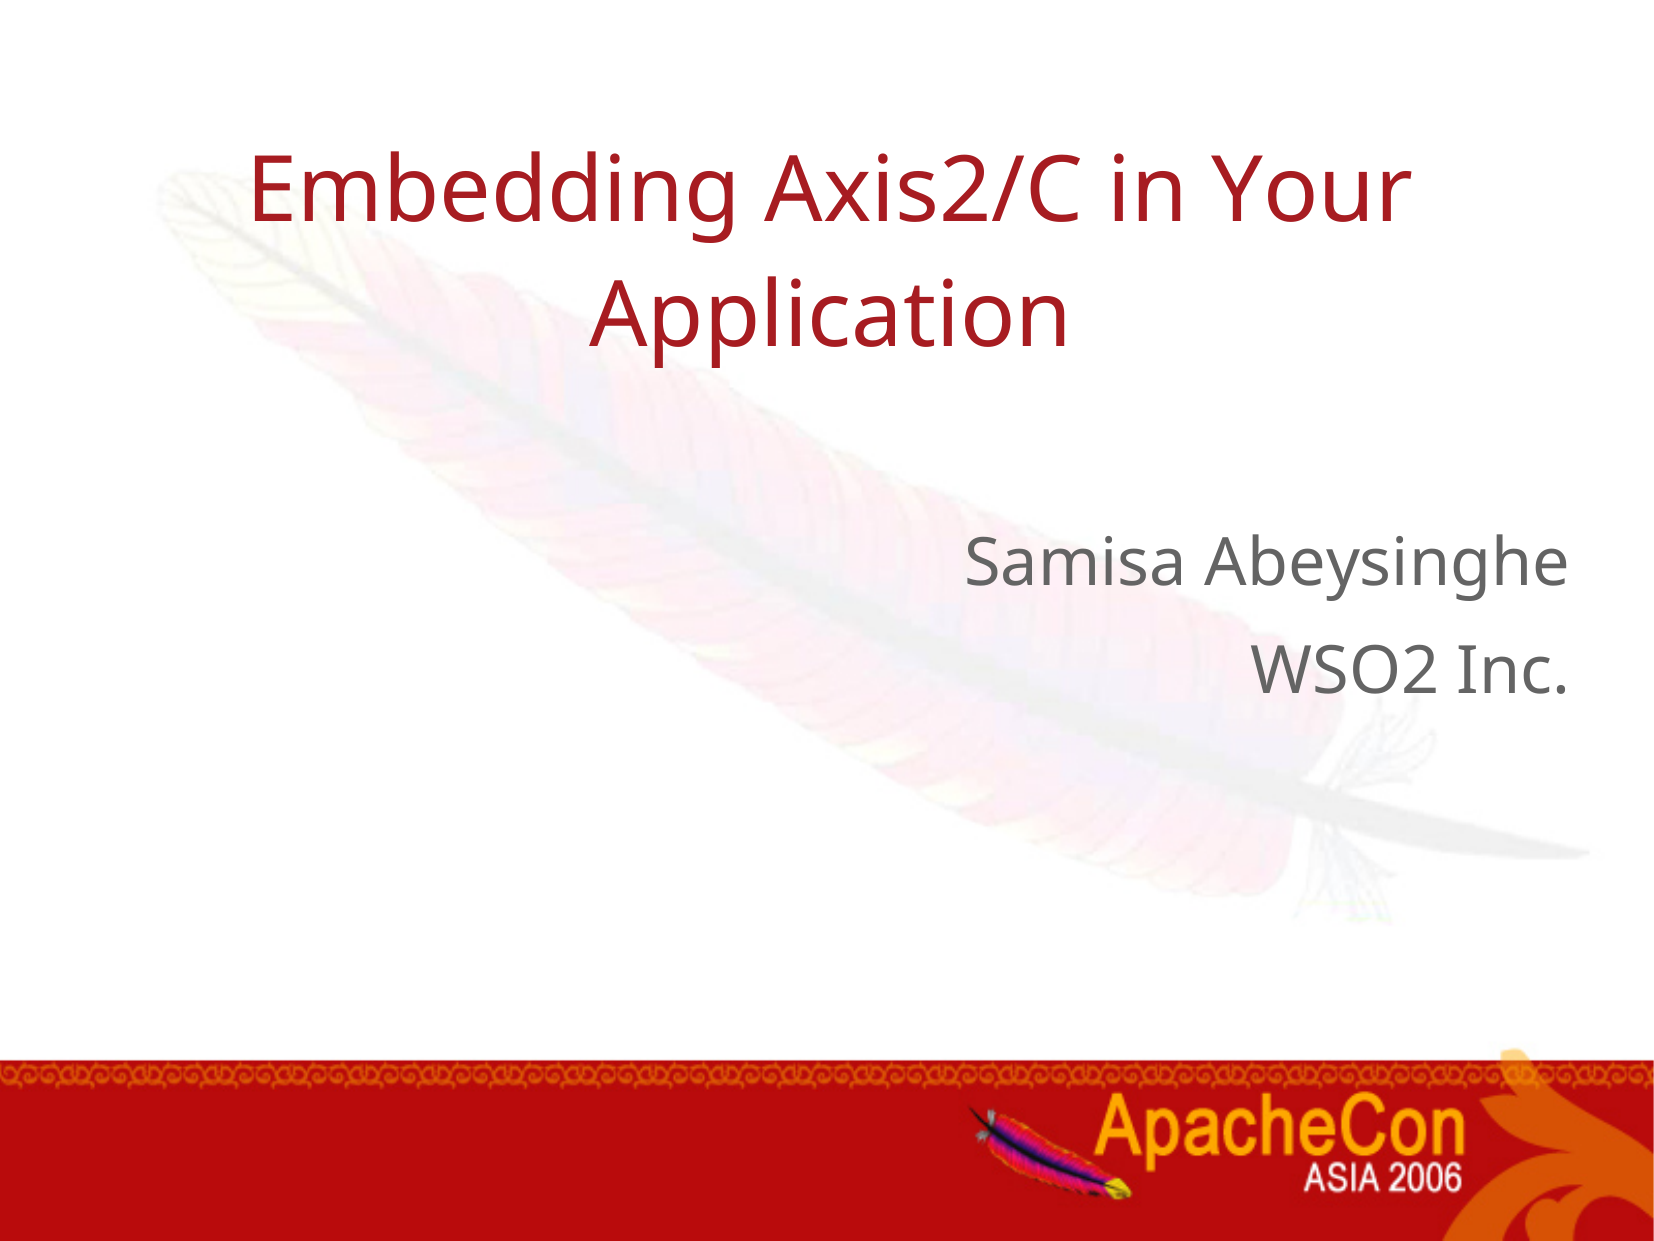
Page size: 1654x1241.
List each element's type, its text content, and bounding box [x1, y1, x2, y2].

subtitle Samisa Abeysinghe WSO2 Inc. [82, 242, 1571, 985]
picture [0, 0, 1654, 1241]
title Embedding Axis2/C in Your Application [86, 112, 1576, 385]
